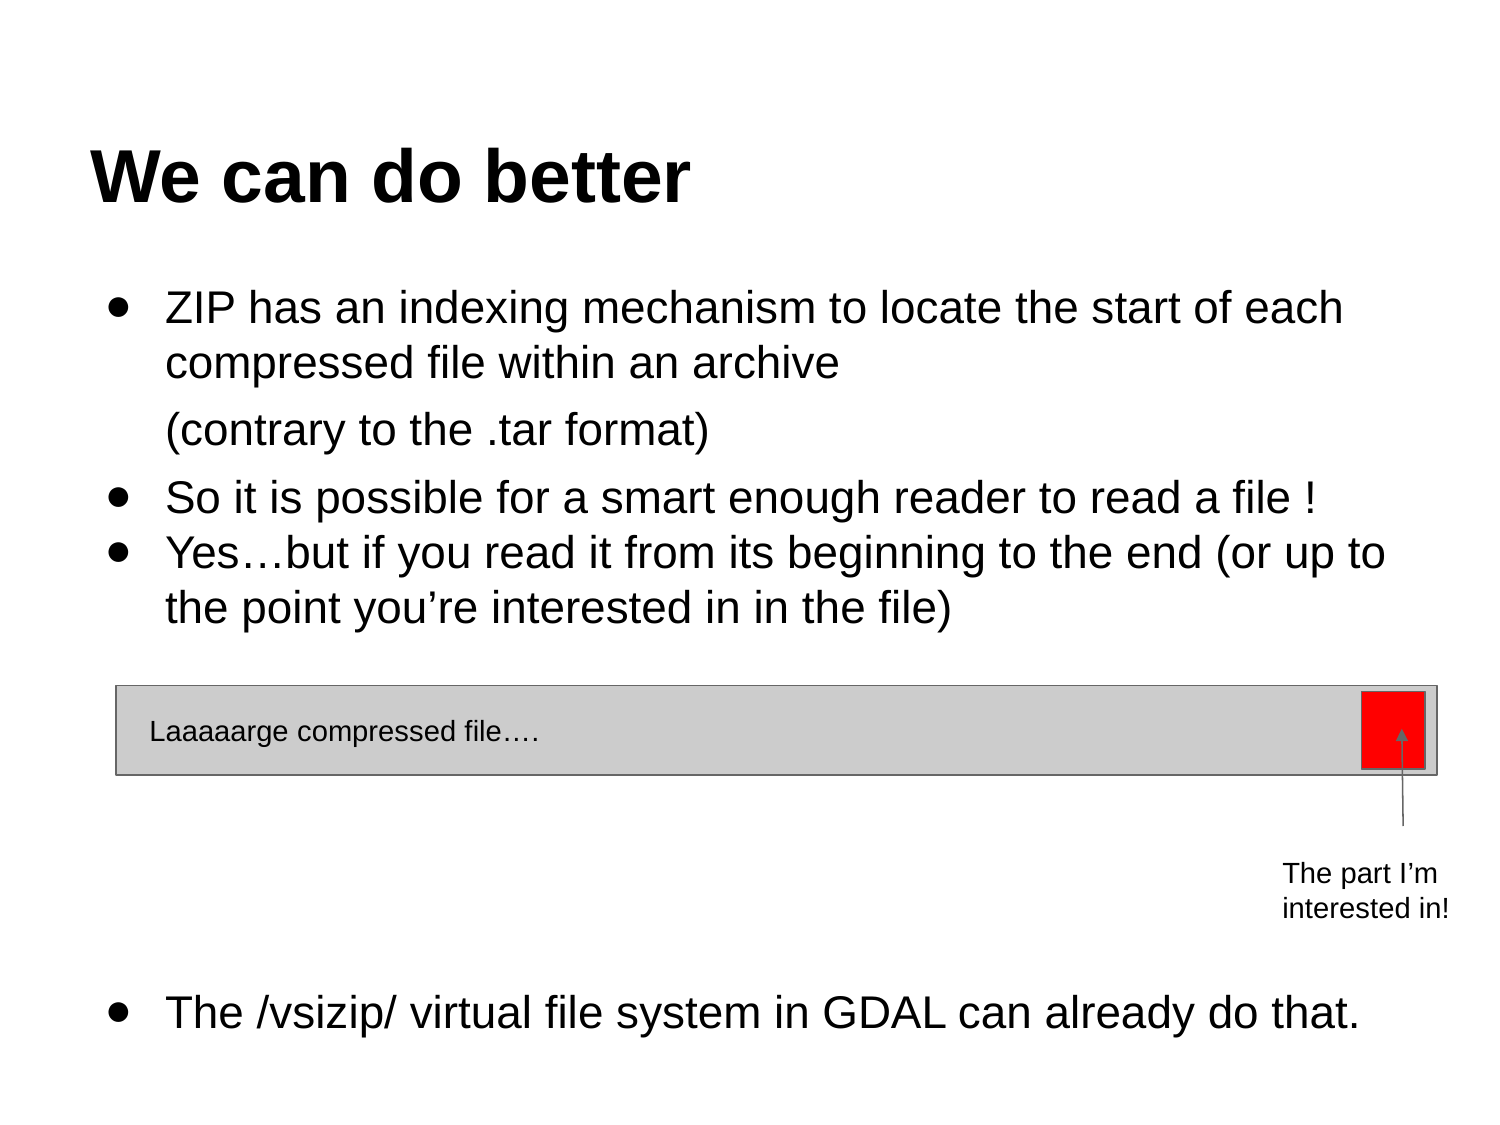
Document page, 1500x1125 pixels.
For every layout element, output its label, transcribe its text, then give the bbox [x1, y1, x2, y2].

list ZIP has an indexing mechanism to locate the start of each compressed file within an archive (contrary to the .tar format) So it is possible for a smart enough reader to read a file ! Yes…but if you read it from its beginning to the end (or up to the point you’re interested in in the file) The /vsizip/ virtual file system in GDAL can already do that. [75, 262, 1425, 1078]
title We can do better [75, 45, 1425, 233]
text_box Laaaaarge compressed file…. [134, 697, 1025, 763]
text_box [115, 685, 1438, 775]
text_box The part I’m interested in! [1267, 839, 1481, 940]
